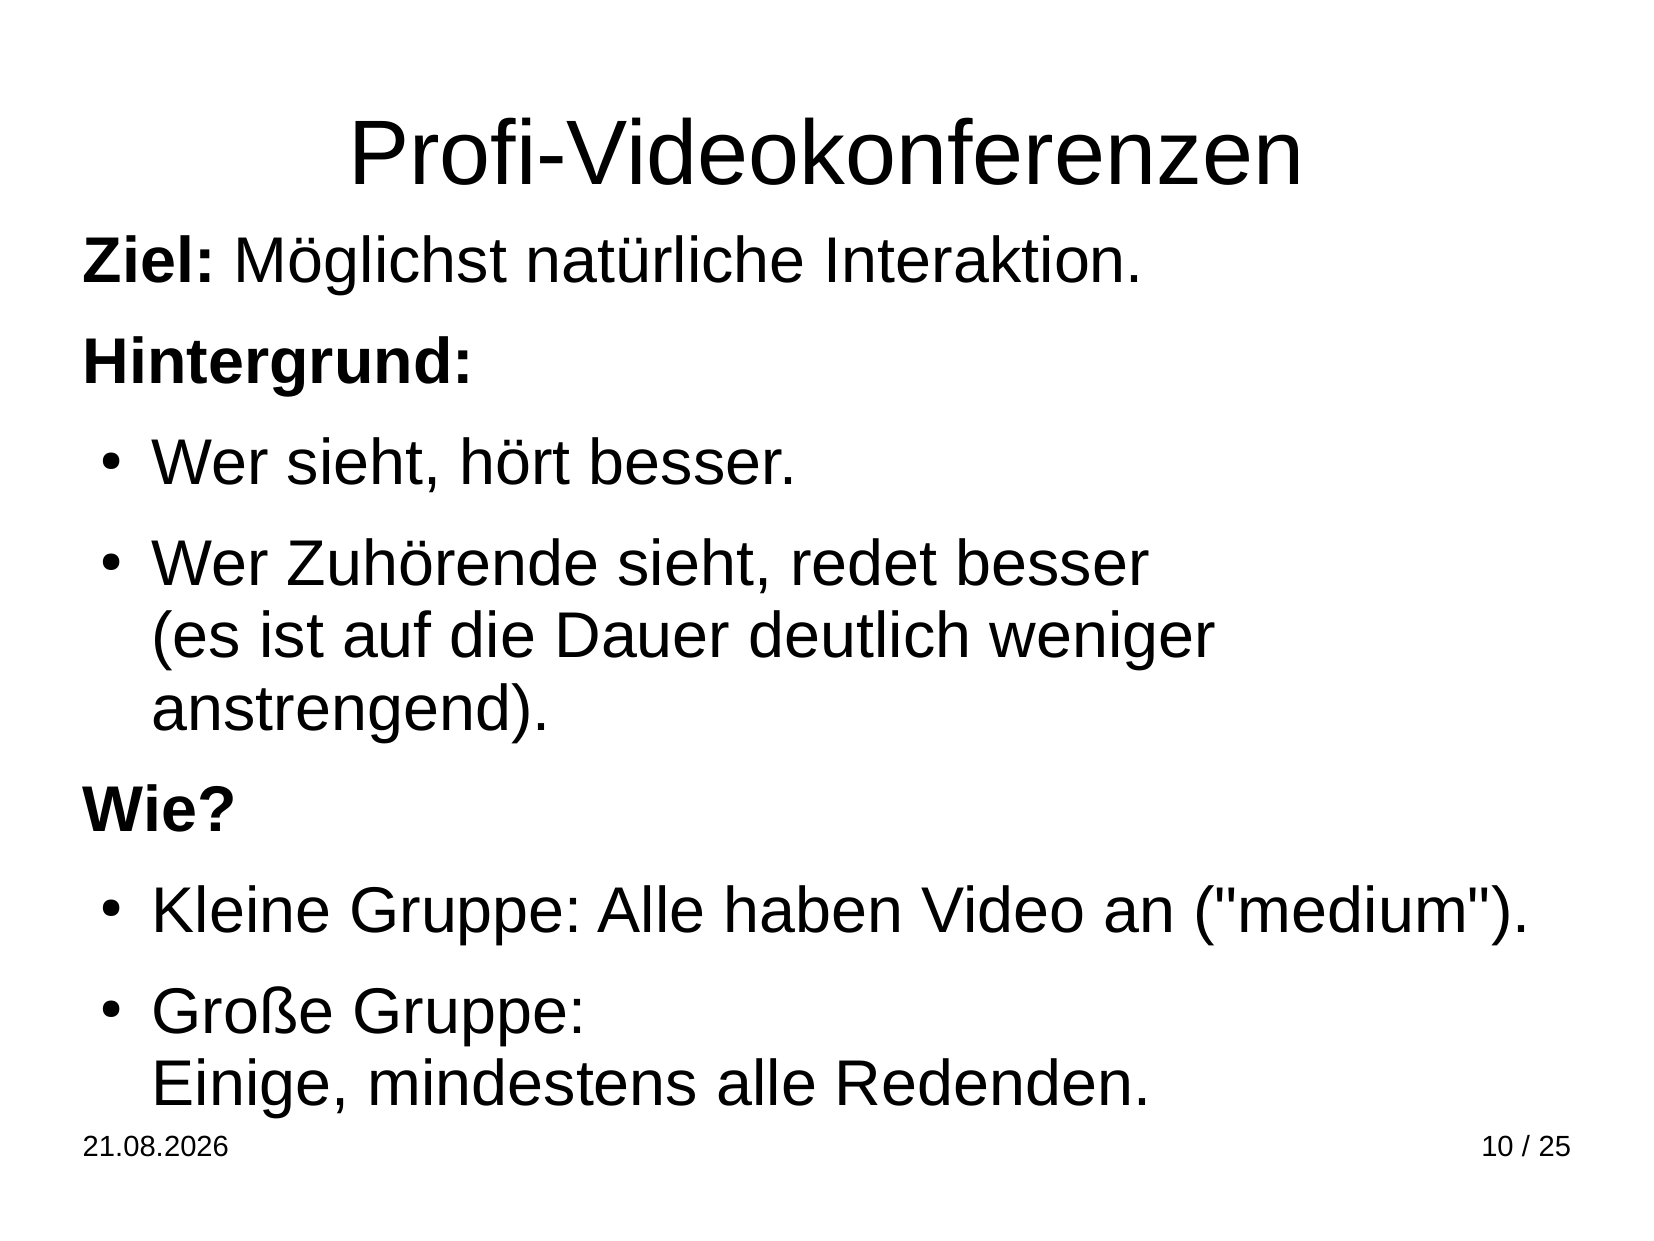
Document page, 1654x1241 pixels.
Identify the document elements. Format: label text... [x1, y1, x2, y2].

list Ziel: Möglichst natürliche Interaktion. Hintergrund: Wer sieht, hört besser. Wer Zuhörende sieht, redet besser (es ist auf die Dauer deutlich weniger anstrengend). Wie? Kleine Gruppe: Alle haben Video an ("medium"). Große Gruppe: Einige, mindestens alle Redenden. [82, 224, 1595, 1123]
title Profi-Videokonferenzen [82, 49, 1571, 224]
